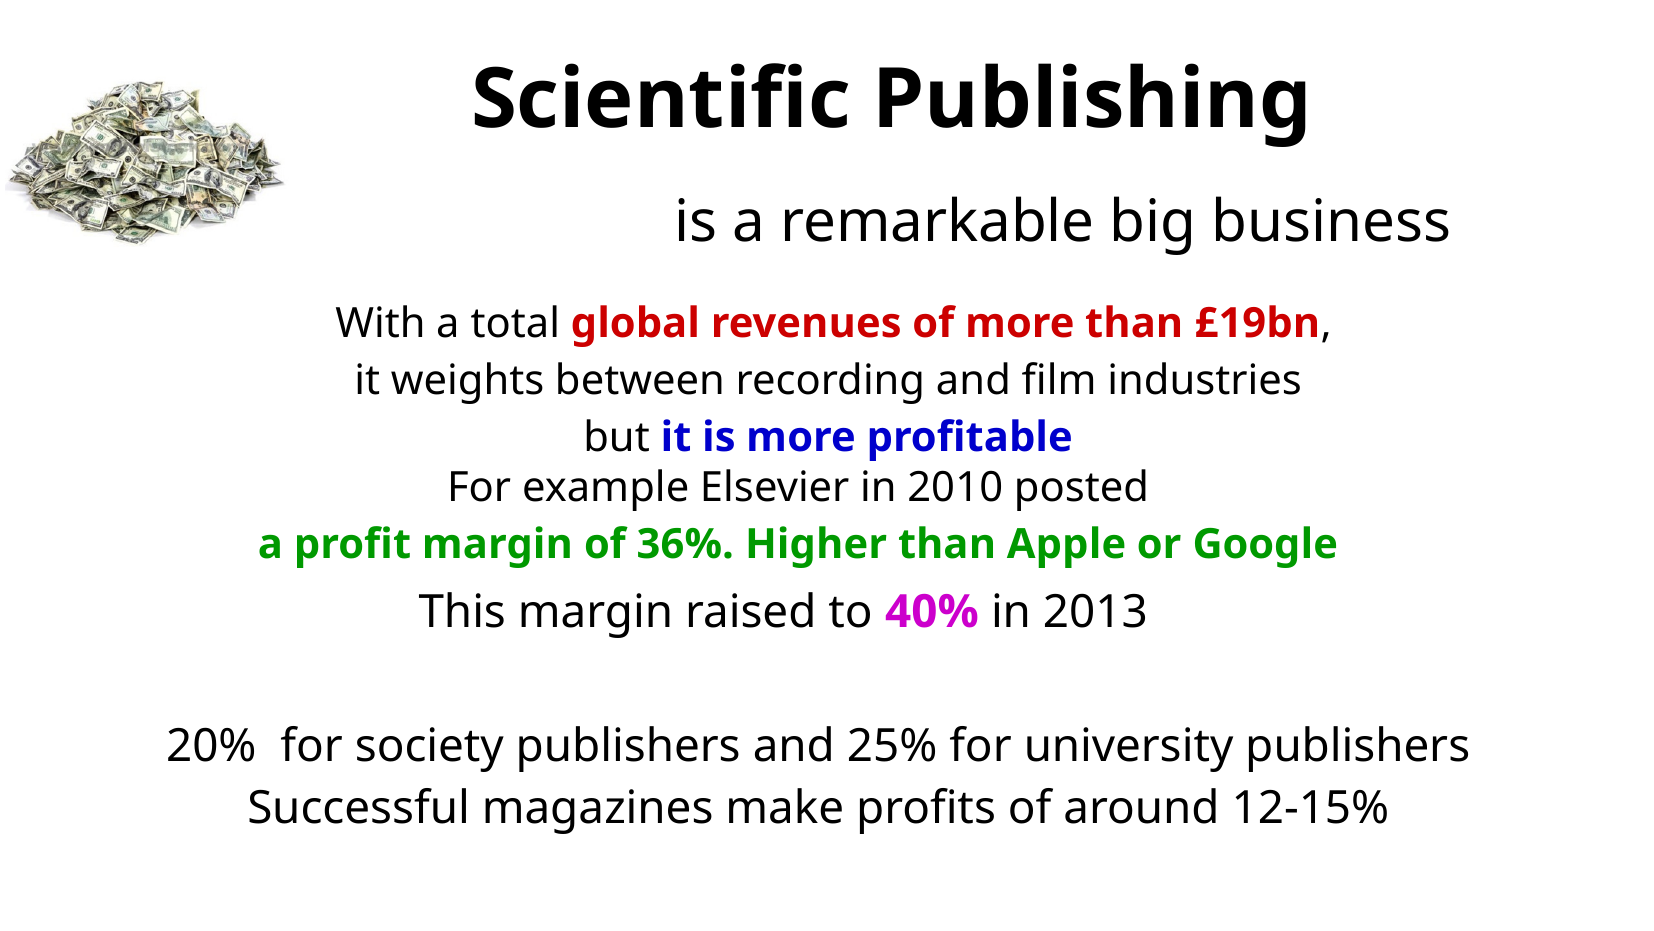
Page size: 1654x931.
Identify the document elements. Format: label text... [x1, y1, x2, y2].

text_box Scientific Publishing is a remarkable big business [130, 31, 1654, 226]
picture [5, 76, 289, 248]
text_box With a total global revenues of more than £19bn, it weights between recording and film industries but it is more profitable [90, 285, 1567, 436]
text_box 20% for society publishers and 25% for university publishers Successful magazines make profits of around 12-15% [45, 704, 1593, 856]
text_box For example Elsevier in 2010 posted a profit margin of 36%. Higher than Apple or Google [60, 449, 1537, 616]
text_box This margin raised to 40% in 2013 [45, 570, 1522, 661]
